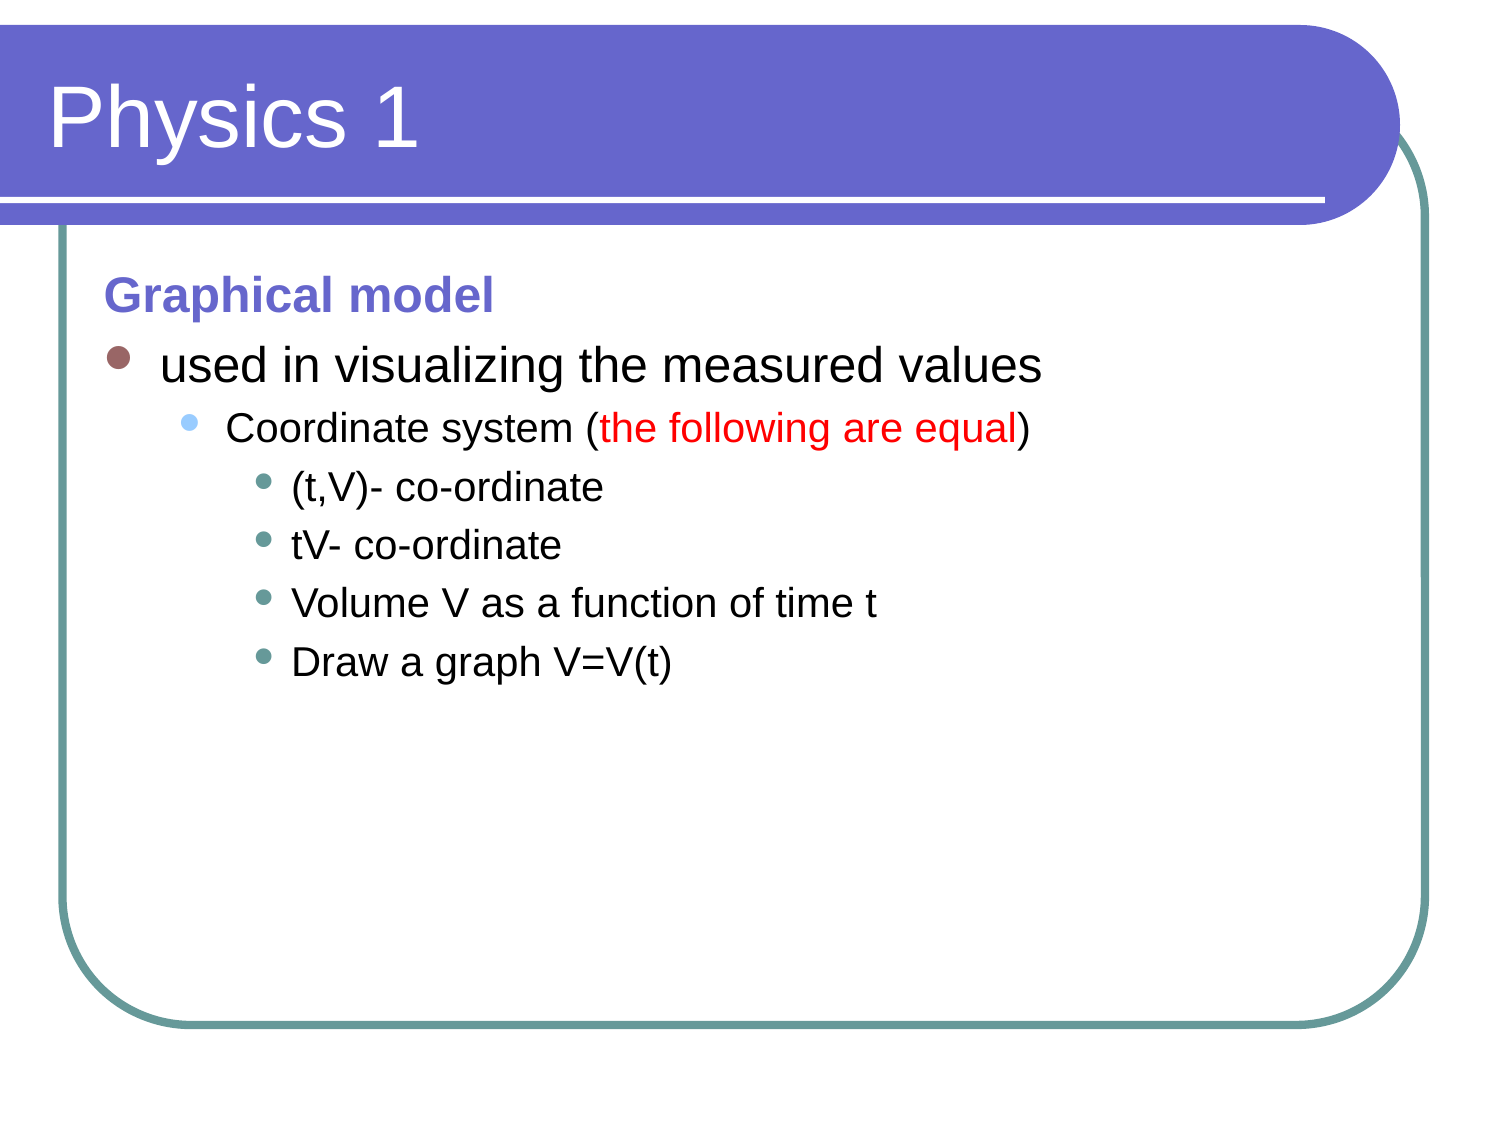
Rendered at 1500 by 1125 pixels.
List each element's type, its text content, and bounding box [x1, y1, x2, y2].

list Graphical model used in visualizing the measured values Coordinate system (the following are equal) (t,V)- co-ordinate tV- co-ordinate Volume V as a function of time t Draw a graph V=V(t) [88, 255, 1389, 981]
title Physics 1 [32, 37, 1347, 188]
